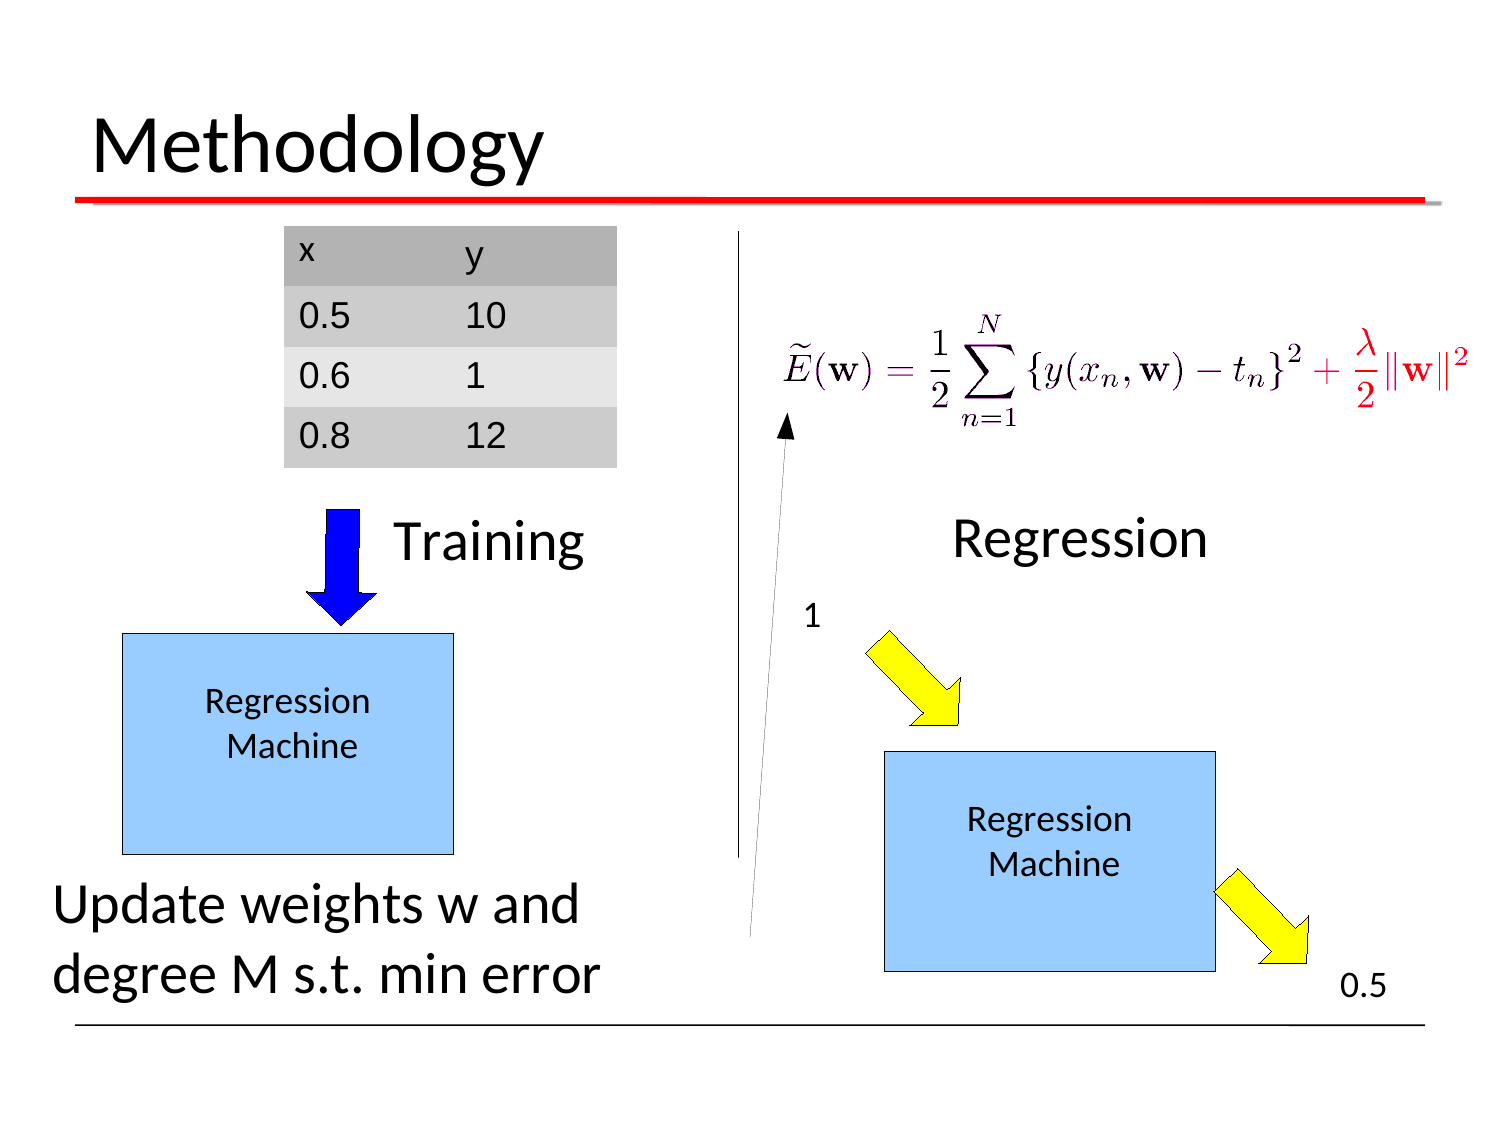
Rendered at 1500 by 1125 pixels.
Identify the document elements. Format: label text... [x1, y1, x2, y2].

table_header x [284, 226, 450, 286]
text_box Training [378, 494, 648, 580]
text_box Regression Machine [122, 633, 454, 855]
text_box [306, 509, 377, 626]
text_box Update weights w and degree M s.t. min error [37, 857, 741, 1013]
table_cell 10 [450, 286, 617, 347]
table_cell 0.6 [284, 347, 450, 407]
text_box 0.5 [1325, 952, 1415, 1013]
table_cell 0.8 [284, 407, 450, 468]
text_box [1213, 868, 1309, 964]
table_cell 0.5 [284, 286, 450, 347]
text_box Regression [937, 491, 1290, 577]
picture [781, 311, 1469, 427]
table_cell 12 [450, 407, 617, 468]
text_box 1 [787, 582, 841, 650]
table_header y [450, 226, 617, 286]
title Methodology [75, 45, 1426, 233]
text_box [865, 630, 961, 726]
table_cell 1 [450, 347, 617, 407]
text_box Regression Machine [884, 751, 1216, 972]
